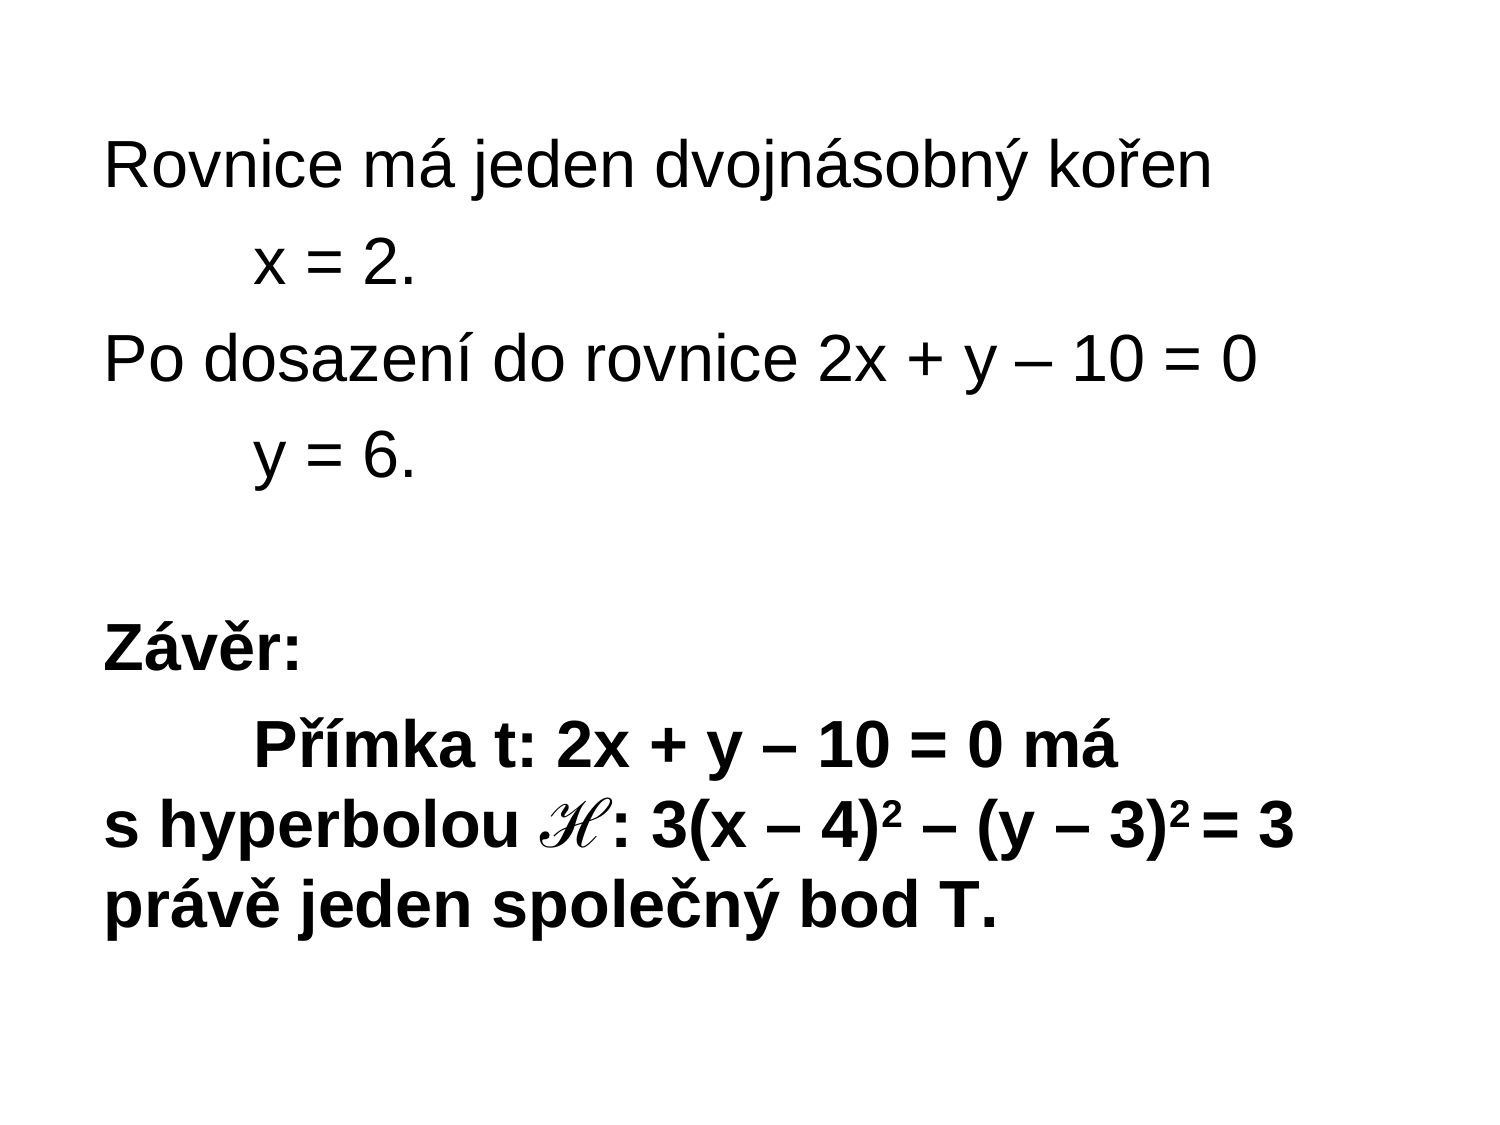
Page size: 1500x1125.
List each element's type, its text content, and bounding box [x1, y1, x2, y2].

list Rovnice má jeden dvojnásobný kořen x = 2. Po dosazení do rovnice 2x + y – 10 = 0 y = 6. Závěr: Přímka t: 2x + y – 10 = 0 má s hyperbolou ℋ: 3(x – 4)2 – (y – 3)2 = 3 právě jeden společný bod T. [88, 113, 1436, 1045]
